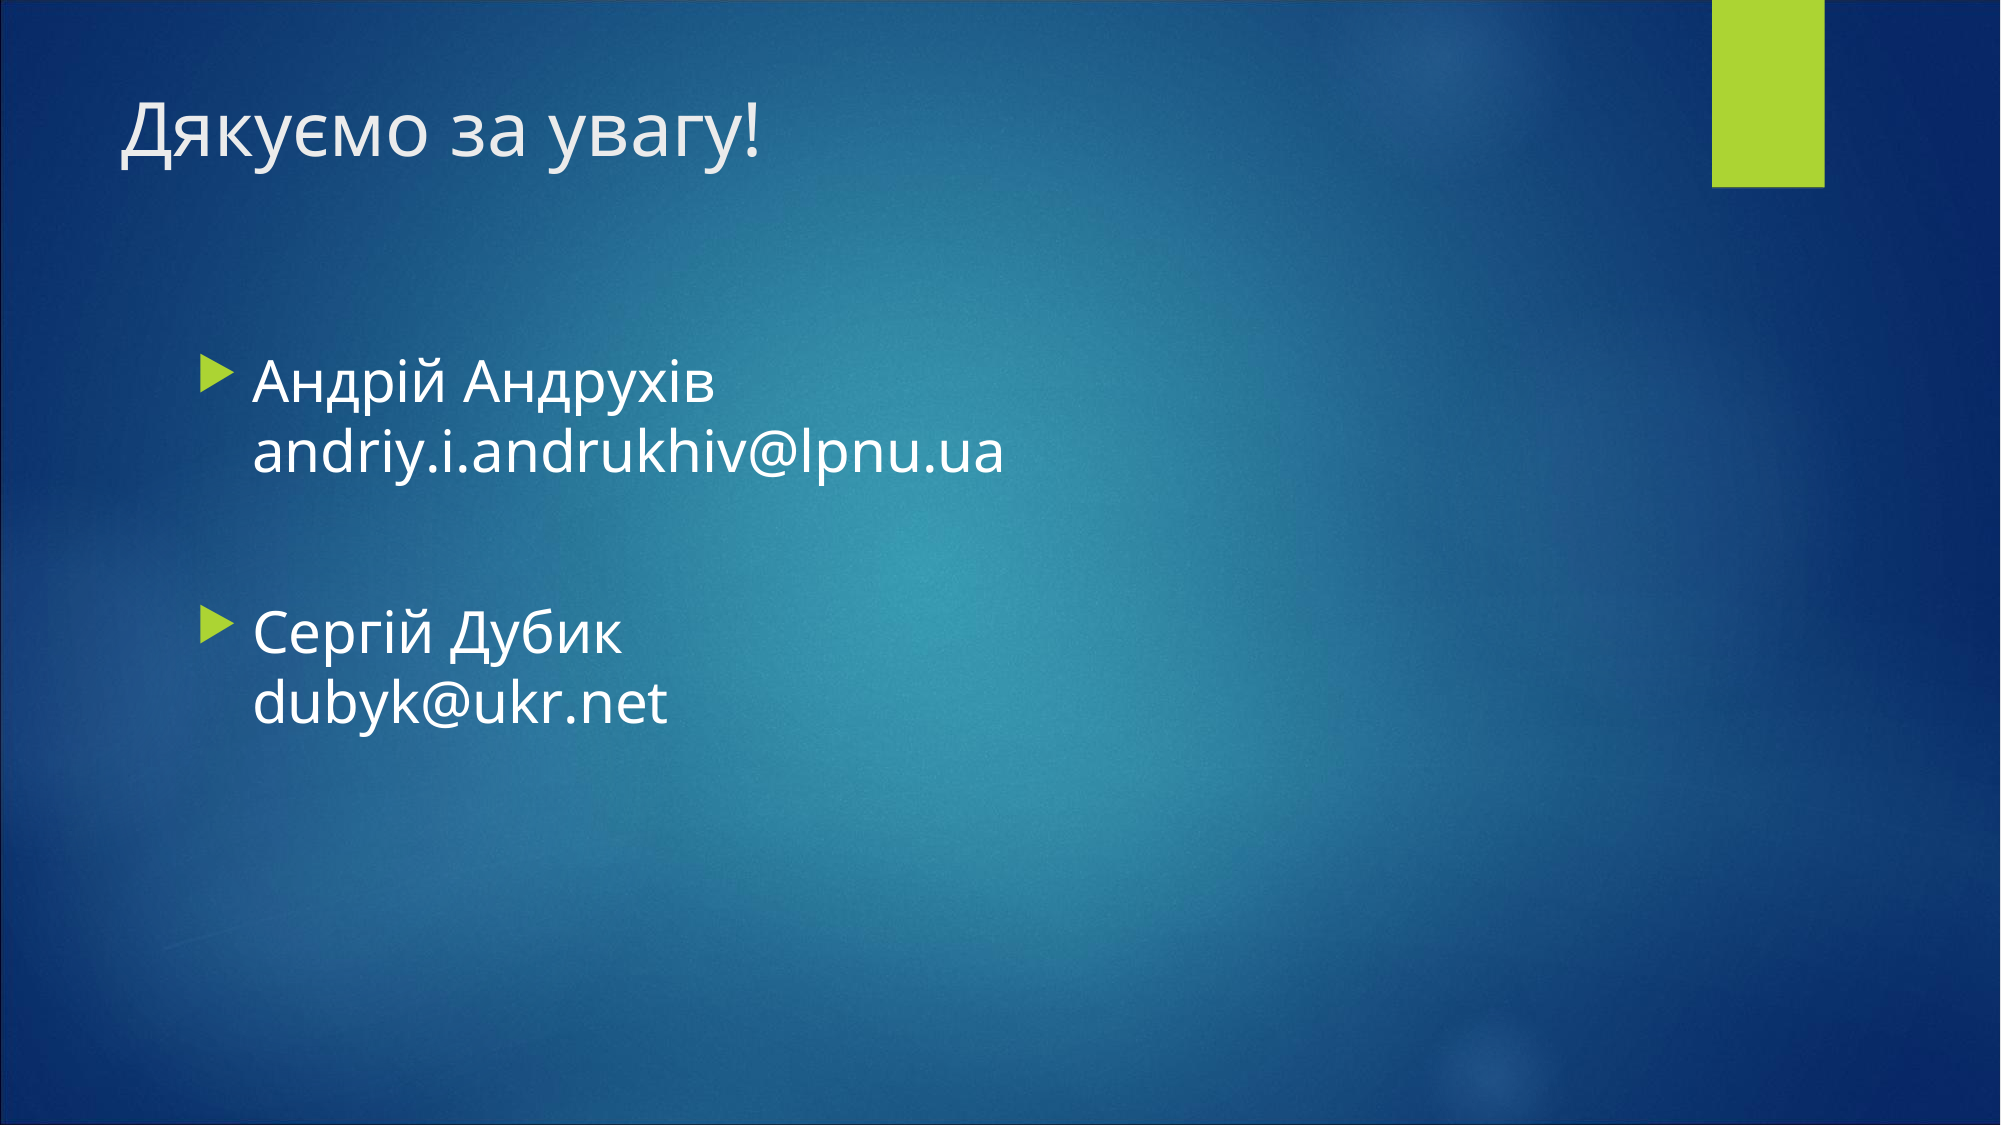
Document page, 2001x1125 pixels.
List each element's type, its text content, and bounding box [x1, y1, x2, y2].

title Дякуємо за увагу! [105, 74, 1649, 304]
picture [0, 0, 2001, 1125]
list Андрій Андрухів andriy.i.andrukhiv@lpnu.ua Сергій Дубик dubyk@ukr.net [180, 336, 1649, 1025]
